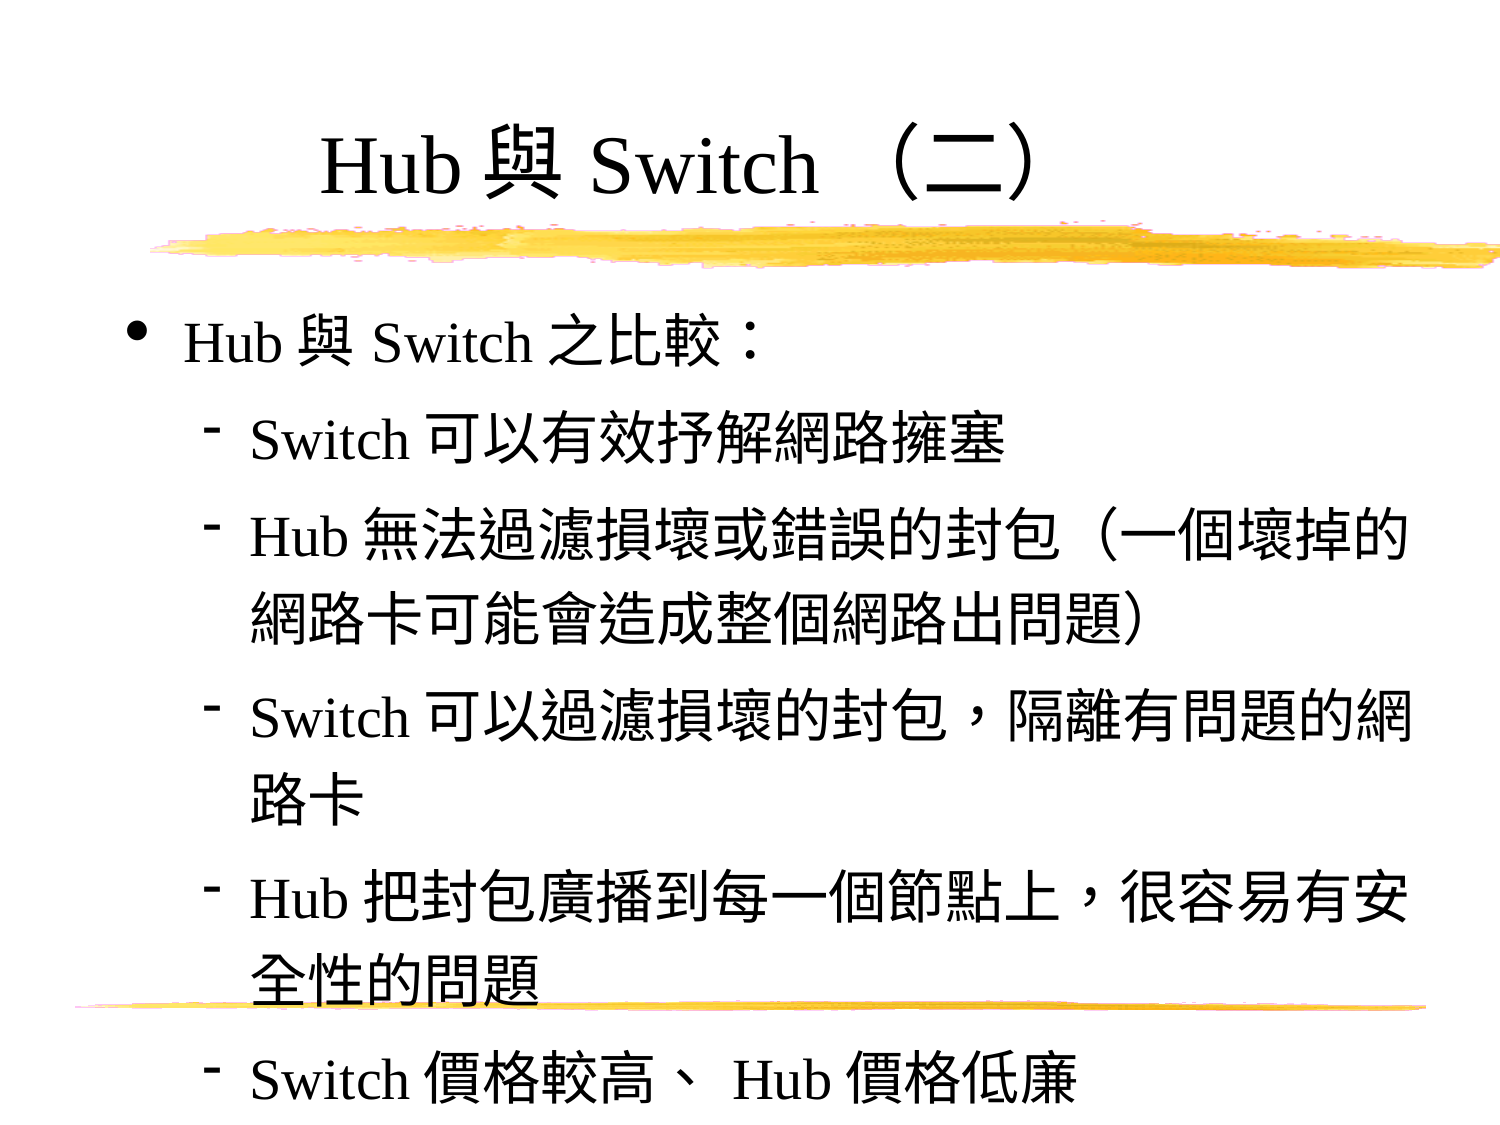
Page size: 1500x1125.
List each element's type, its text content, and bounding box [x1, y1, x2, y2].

picture [75, 999, 1426, 1013]
picture [150, 215, 1500, 279]
list Hub與Switch之比較： Switch可以有效抒解網路擁塞 Hub無法過濾損壞或錯誤的封包（一個壞掉的網路卡可能會造成整個網路出問題） Switch可以過濾損壞的封包，隔離有問題的網路卡 Hub把封包廣播到每一個節點上，很容易有安全性的問題 Switch價格較高、Hub價格低廉 [112, 287, 1433, 993]
title Hub與Switch（二） [66, 23, 1342, 225]
